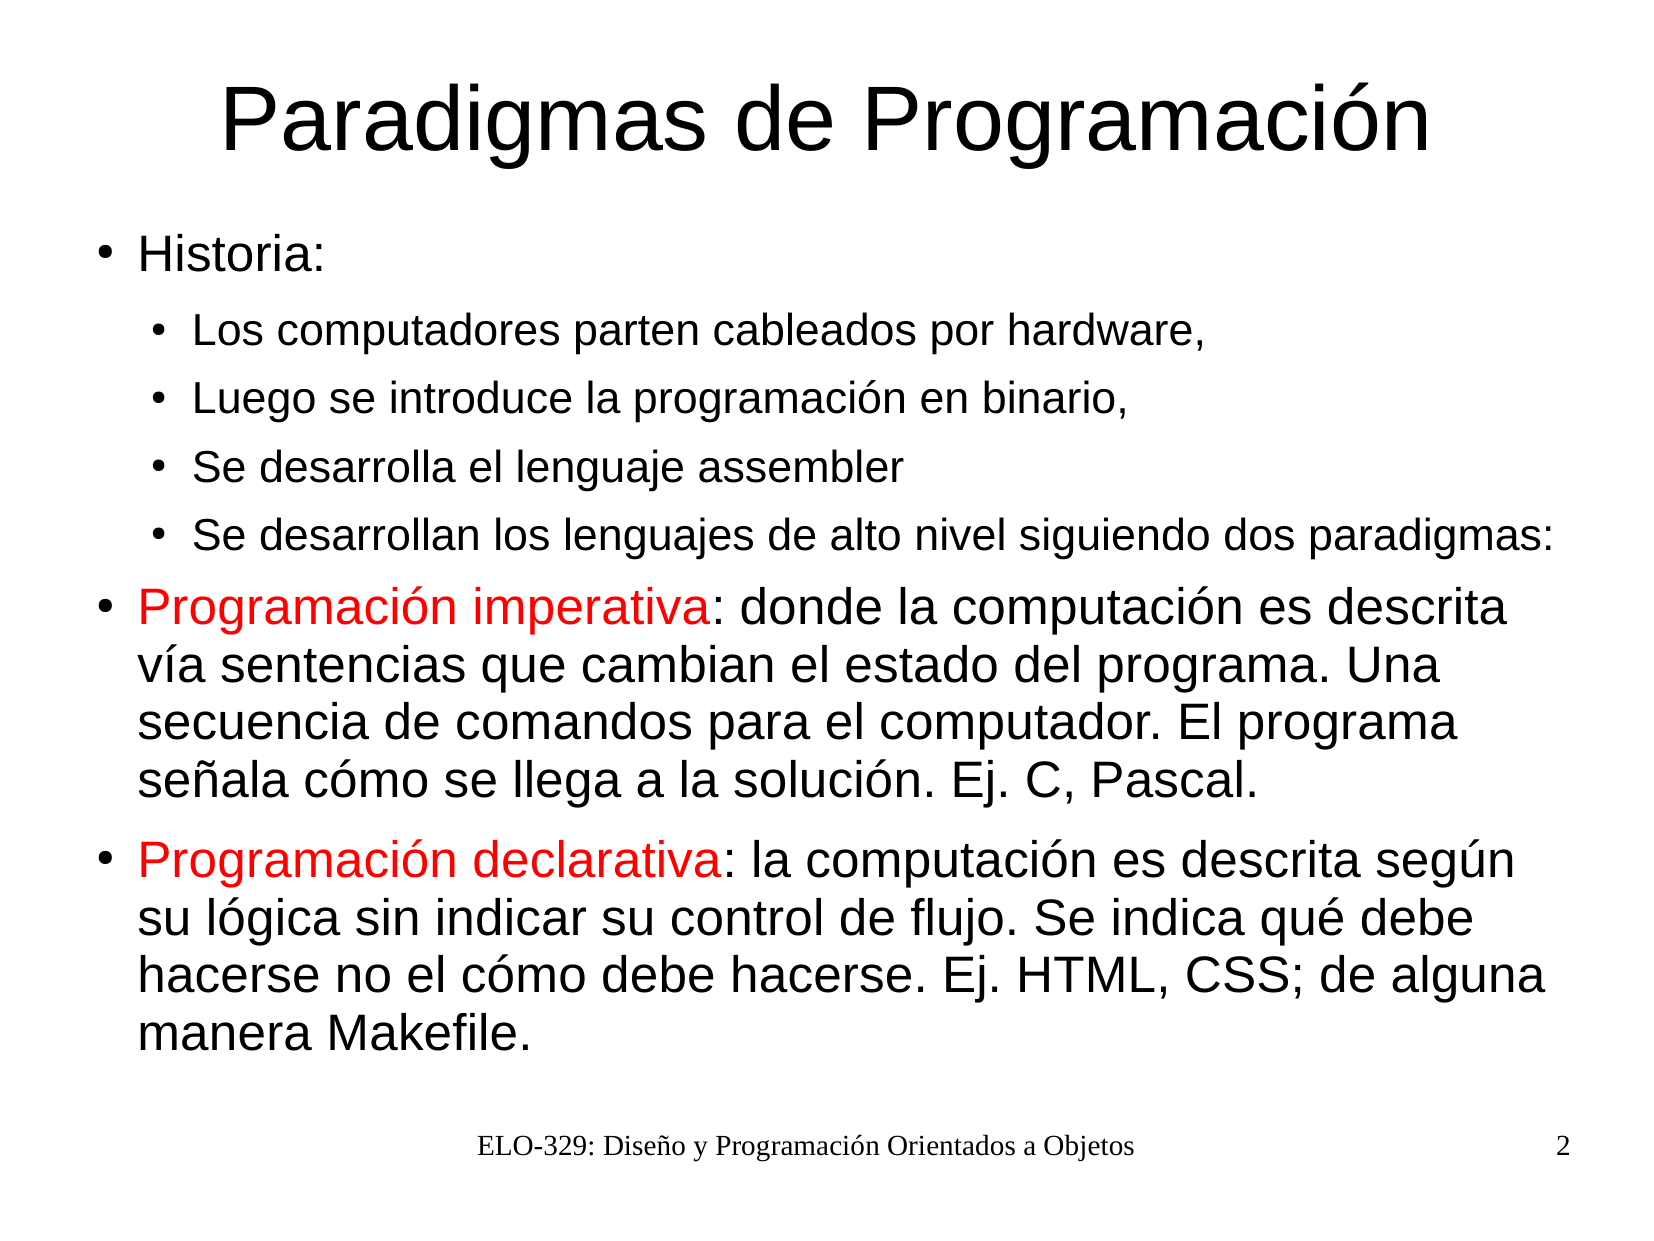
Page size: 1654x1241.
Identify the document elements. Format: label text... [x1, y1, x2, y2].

list Historia: Los computadores parten cableados por hardware, Luego se introduce la programación en binario, Se desarrolla el lenguaje assembler Se desarrollan los lenguajes de alto nivel siguiendo dos paradigmas: Programación imperativa: donde la computación es descrita vía sentencias que cambian el estado del programa. Una secuencia de comandos para el computador. El programa señala cómo se llega a la solución. Ej. C, Pascal. Programación declarativa: la computación es descrita según su lógica sin indicar su control de flujo. Se indica qué debe hacerse no el cómo debe hacerse. Ej. HTML, CSS; de alguna manera Makefile. [82, 225, 1571, 1109]
title Paradigmas de Programación [82, 49, 1571, 188]
